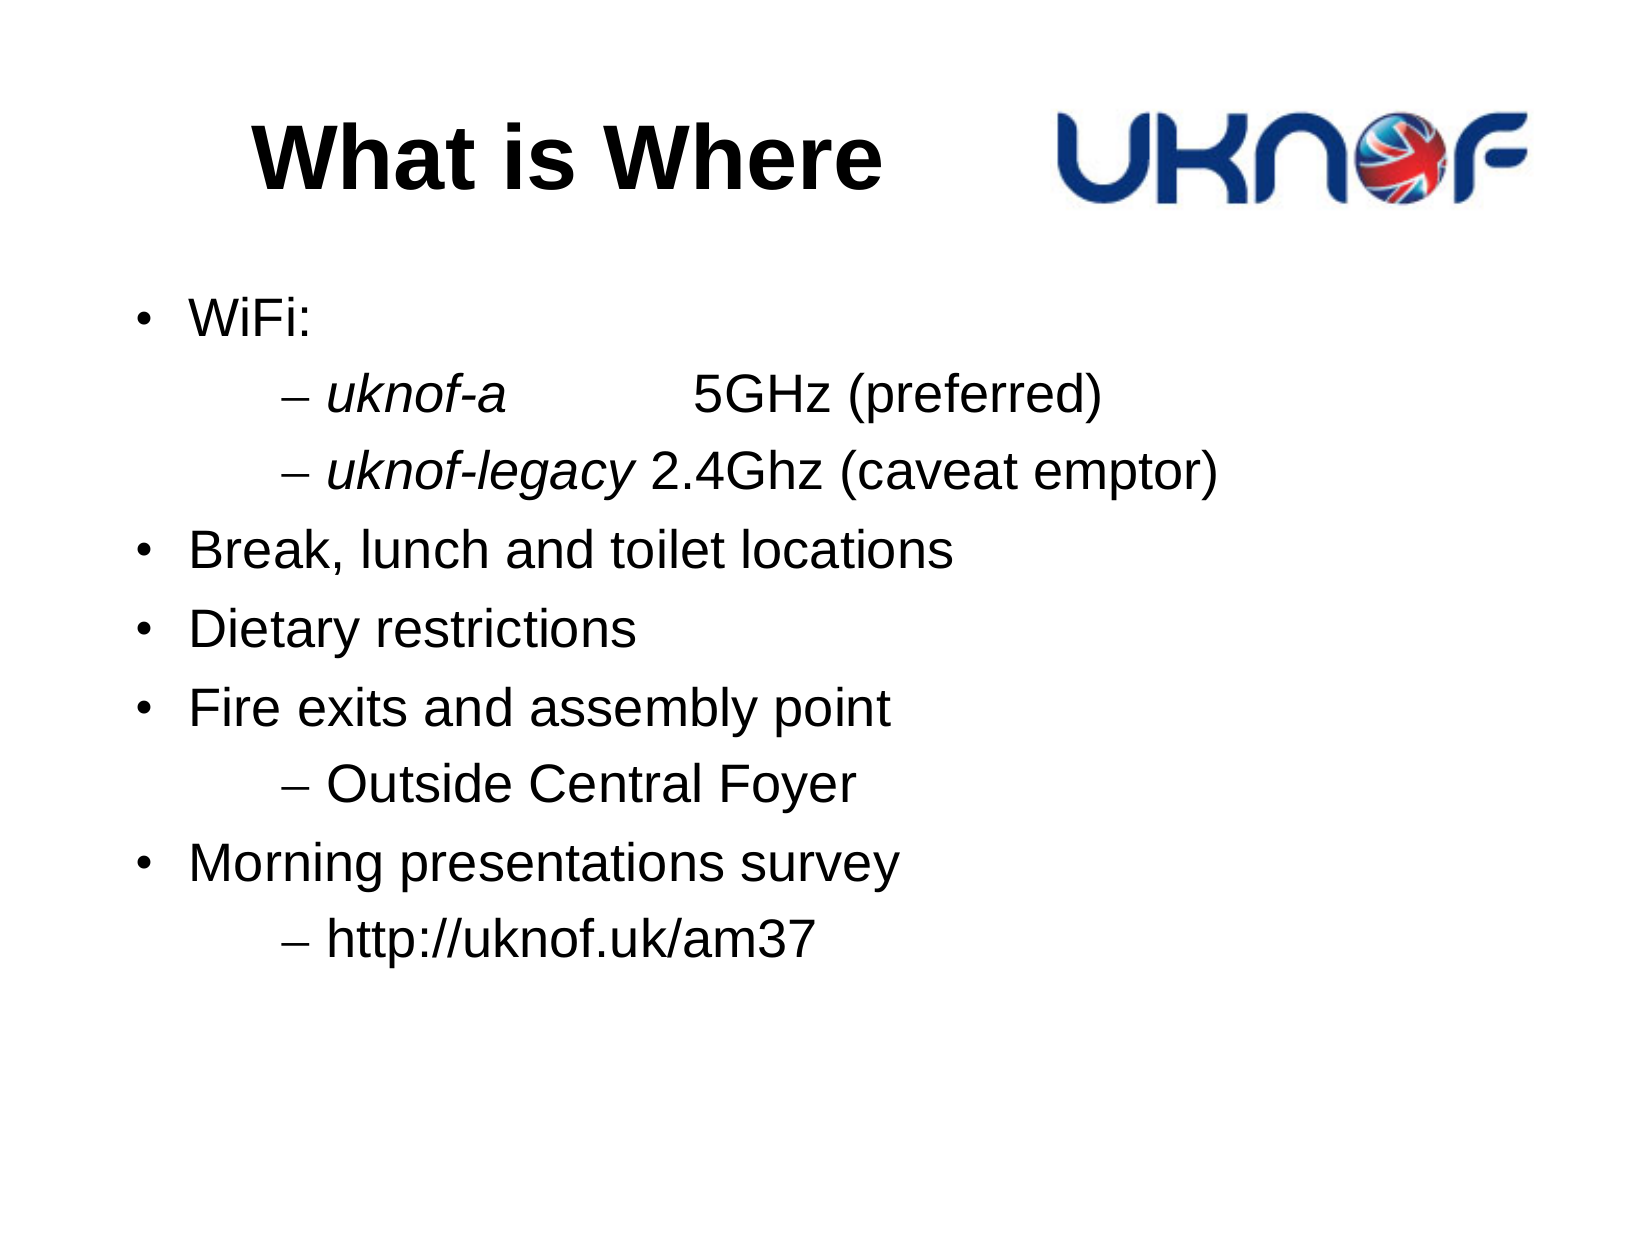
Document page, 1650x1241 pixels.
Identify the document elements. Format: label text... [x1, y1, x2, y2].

list WiFi: uknof-a 5GHz (preferred) uknof-legacy 2.4Ghz (caveat emptor) Break, lunch and toilet locations Dietary restrictions Fire exits and assembly point Outside Central Foyer Morning presentations survey http://uknof.uk/am37 [75, 287, 1576, 1007]
title What is Where [123, 37, 1013, 279]
picture [1050, 93, 1536, 225]
